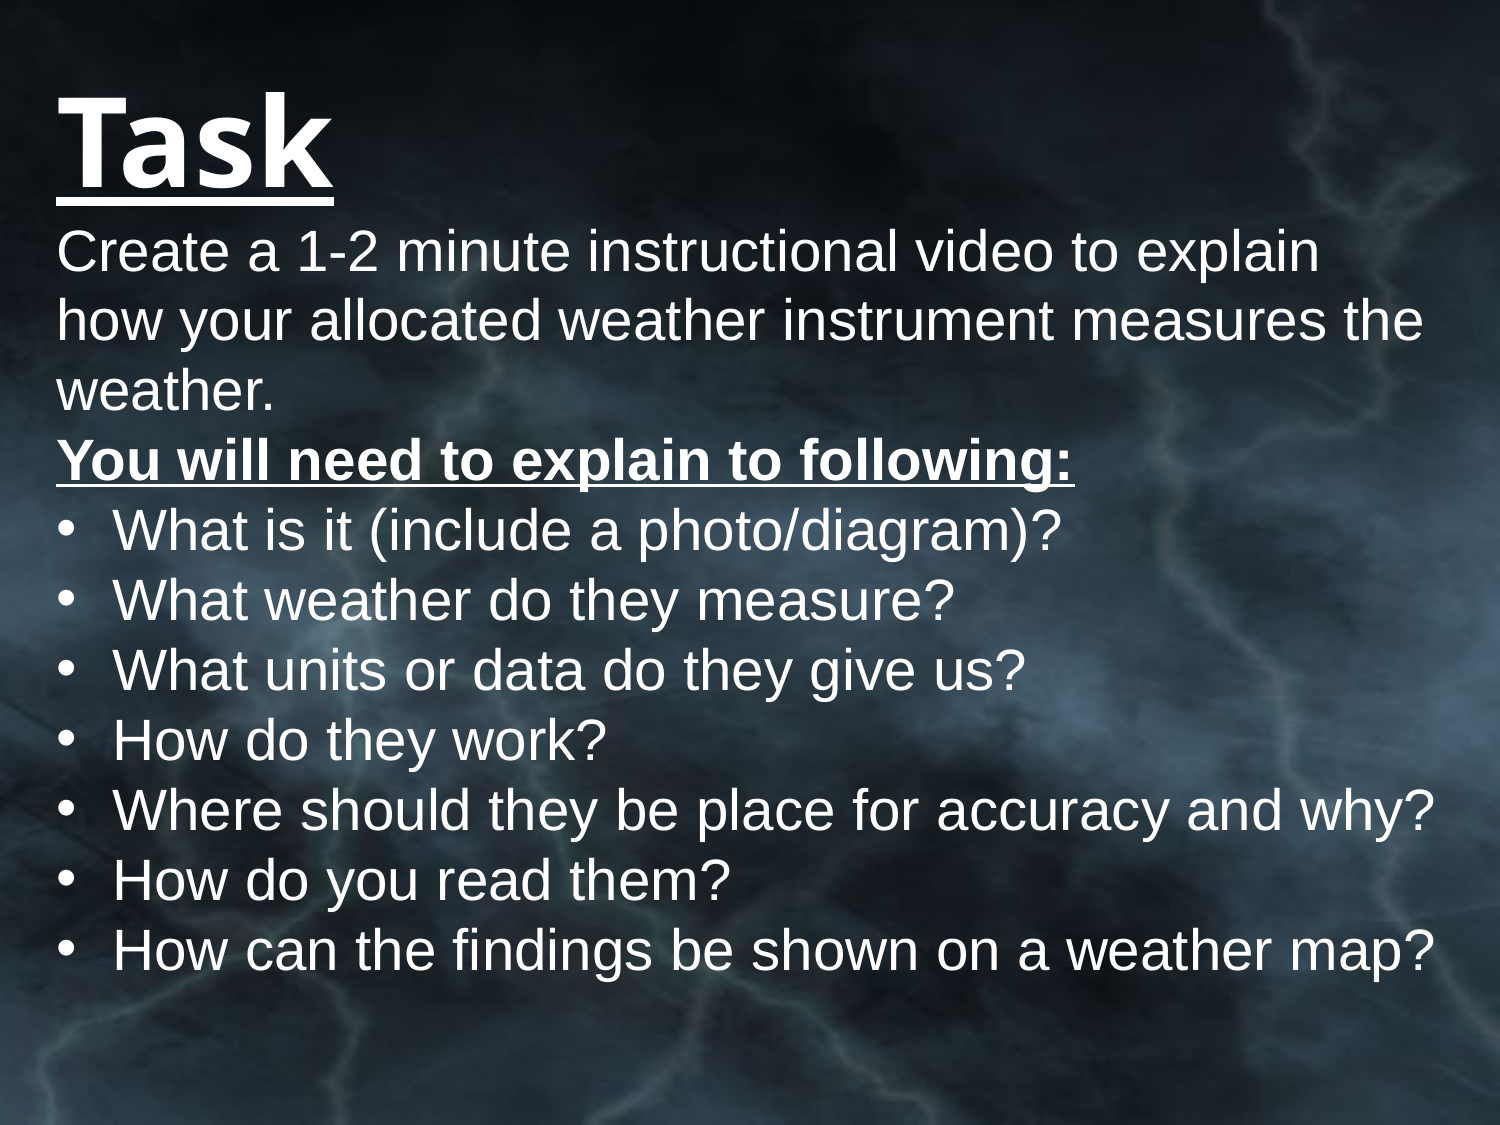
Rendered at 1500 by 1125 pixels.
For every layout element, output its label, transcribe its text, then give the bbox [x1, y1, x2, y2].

text_box Task Create a 1-2 minute instructional video to explain how your allocated weather instrument measures the weather. You will need to explain to following: What is it (include a photo/diagram)? What weather do they measure? What units or data do they give us? How do they work? Where should they be place for accuracy and why? How do you read them? How can the findings be shown on a weather map? [41, 55, 1459, 990]
